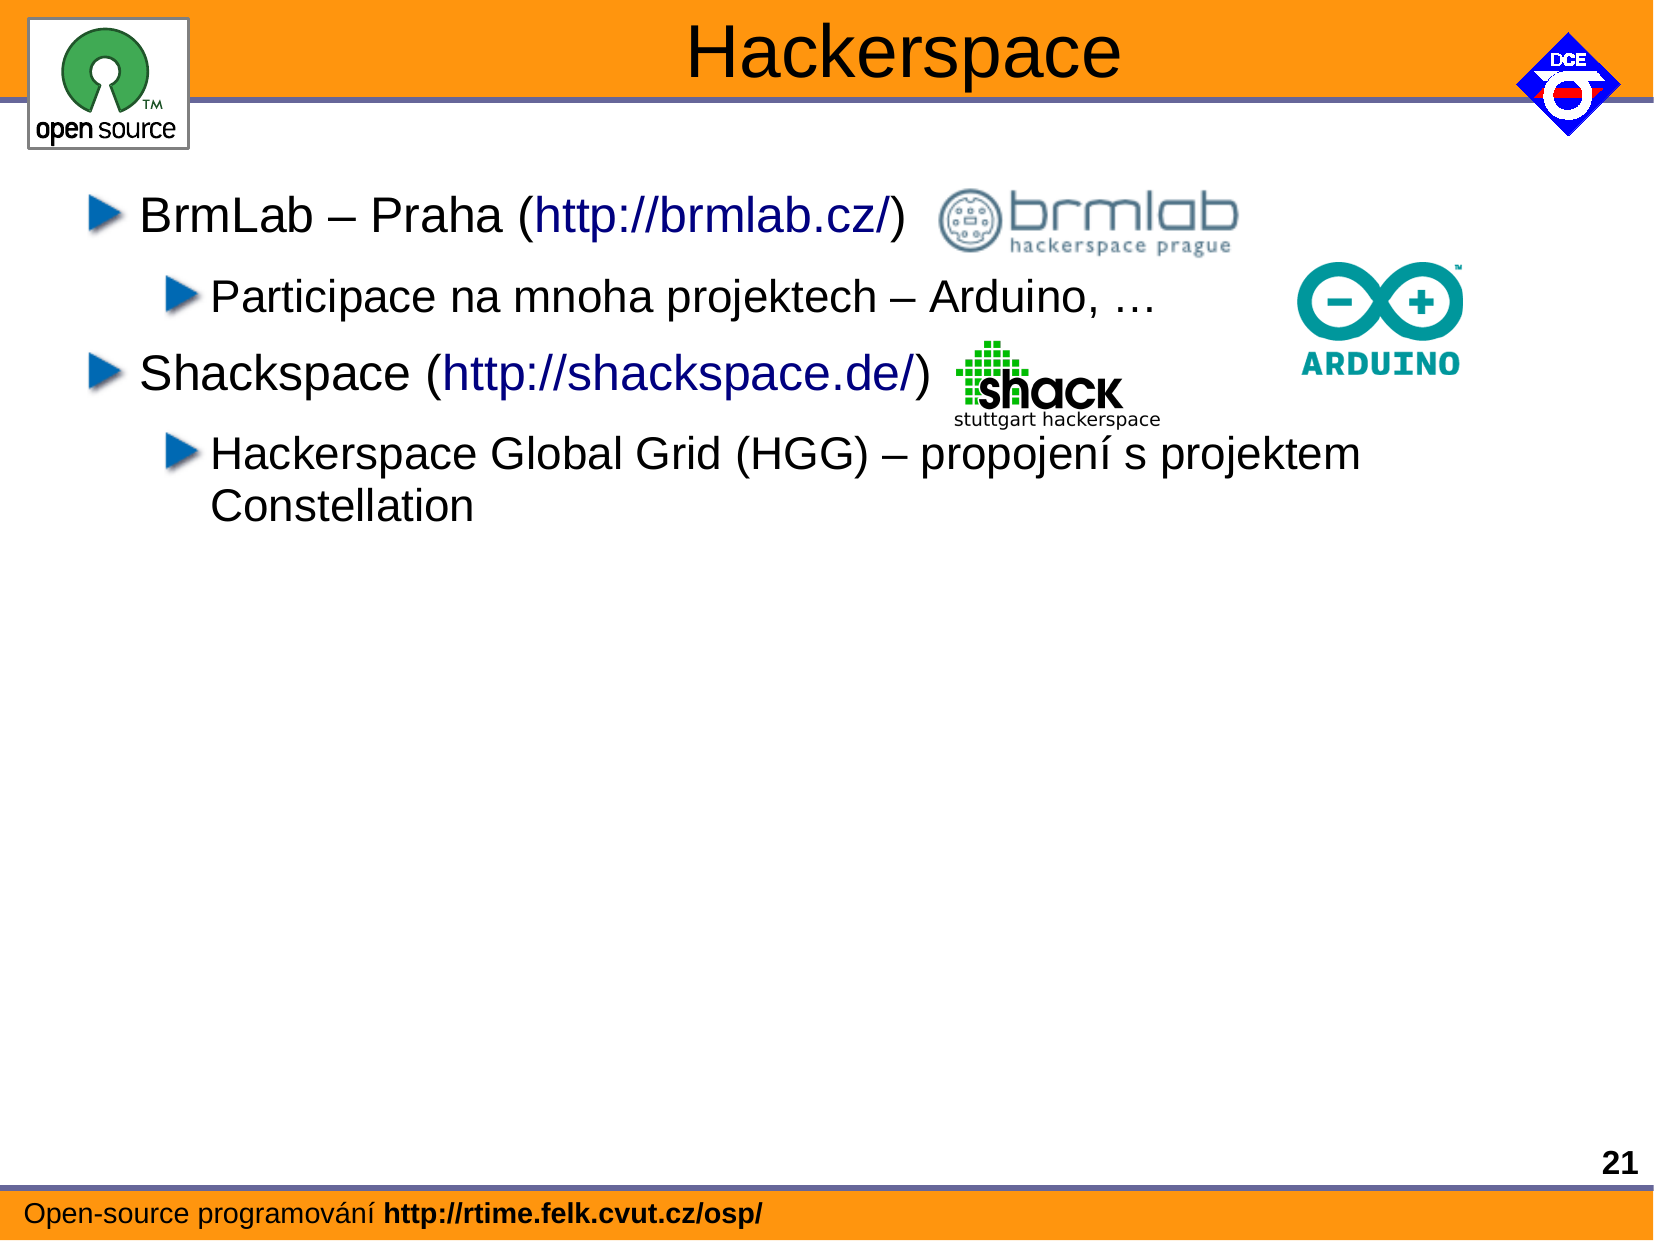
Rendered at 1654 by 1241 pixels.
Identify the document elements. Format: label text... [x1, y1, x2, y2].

picture [1297, 262, 1463, 376]
list BrmLab – Praha (http://brmlab.cz/) Participace na mnoha projektech – Arduino, … Shackspace (http://shackspace.de/) Hackerspace Global Grid (HGG) – propojení s projektem Constellation [68, 187, 1592, 1118]
picture [951, 337, 1163, 433]
title Hackerspace [178, 4, 1631, 98]
picture [937, 187, 1241, 260]
